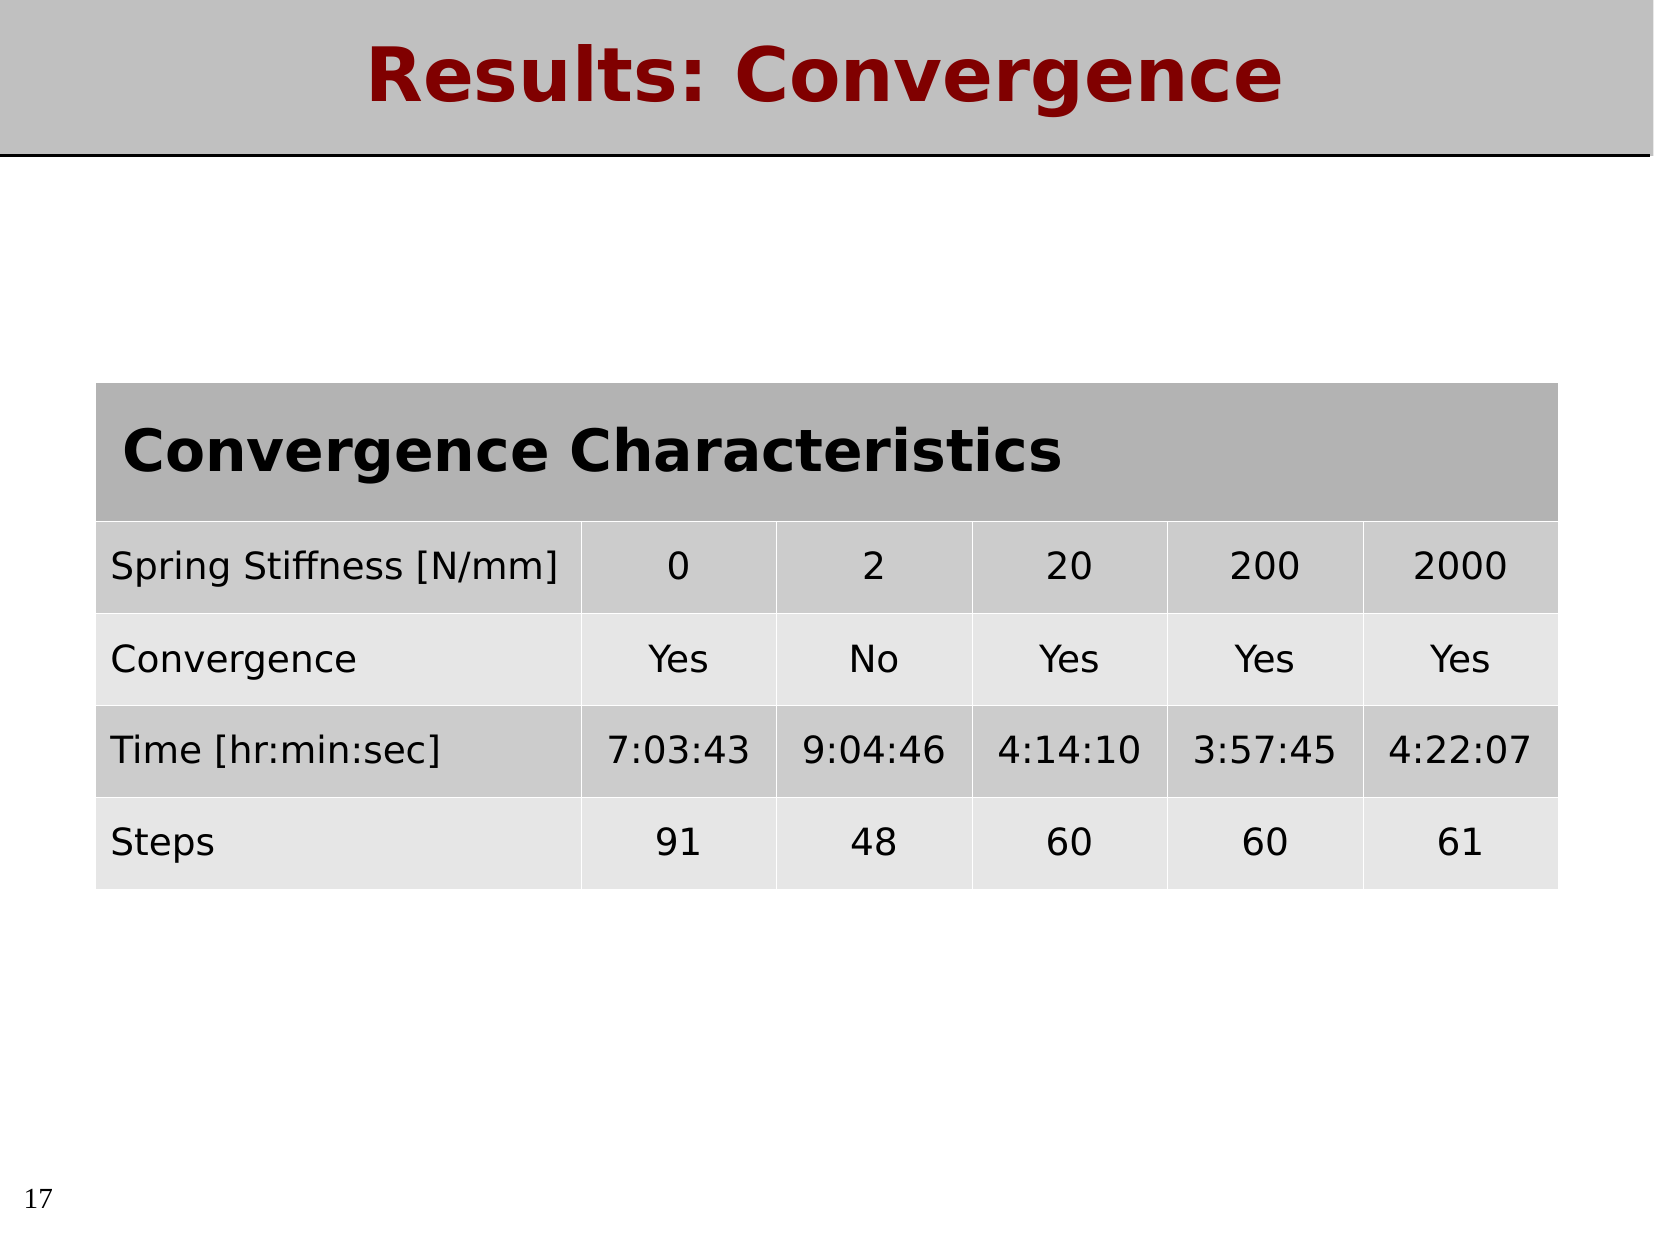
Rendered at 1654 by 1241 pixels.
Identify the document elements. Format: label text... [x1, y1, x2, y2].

table_header Convergence Characteristics [96, 383, 1558, 521]
table_cell Time [hr:min:sec] [96, 706, 581, 797]
table_cell 3:57:45 [1168, 706, 1363, 797]
table_cell Yes [973, 614, 1167, 705]
table_cell 60 [973, 798, 1167, 889]
table_cell 60 [1168, 798, 1363, 889]
table_cell Yes [1364, 614, 1558, 705]
table_cell No [777, 614, 972, 705]
text_box [0, 0, 1654, 156]
table_cell 4:14:10 [973, 706, 1167, 797]
table_cell Yes [1168, 614, 1363, 705]
table_cell Yes [582, 614, 776, 705]
table_cell 48 [777, 798, 972, 889]
table_cell Steps [96, 798, 581, 889]
table_cell 2000 [1364, 522, 1558, 613]
table_cell Spring Stiffness [N/mm] [96, 522, 581, 613]
text_box Results: Convergence [0, 31, 1651, 119]
table_cell 9:04:46 [777, 706, 972, 797]
table_cell 91 [582, 798, 776, 889]
table_cell 20 [973, 522, 1167, 613]
table_cell 0 [582, 522, 776, 613]
table_cell 61 [1364, 798, 1558, 889]
table_cell Convergence [96, 614, 581, 705]
table_cell 7:03:43 [582, 706, 776, 797]
table_cell 4:22:07 [1364, 706, 1558, 797]
table_cell 200 [1168, 522, 1363, 613]
table_cell 2 [777, 522, 972, 613]
